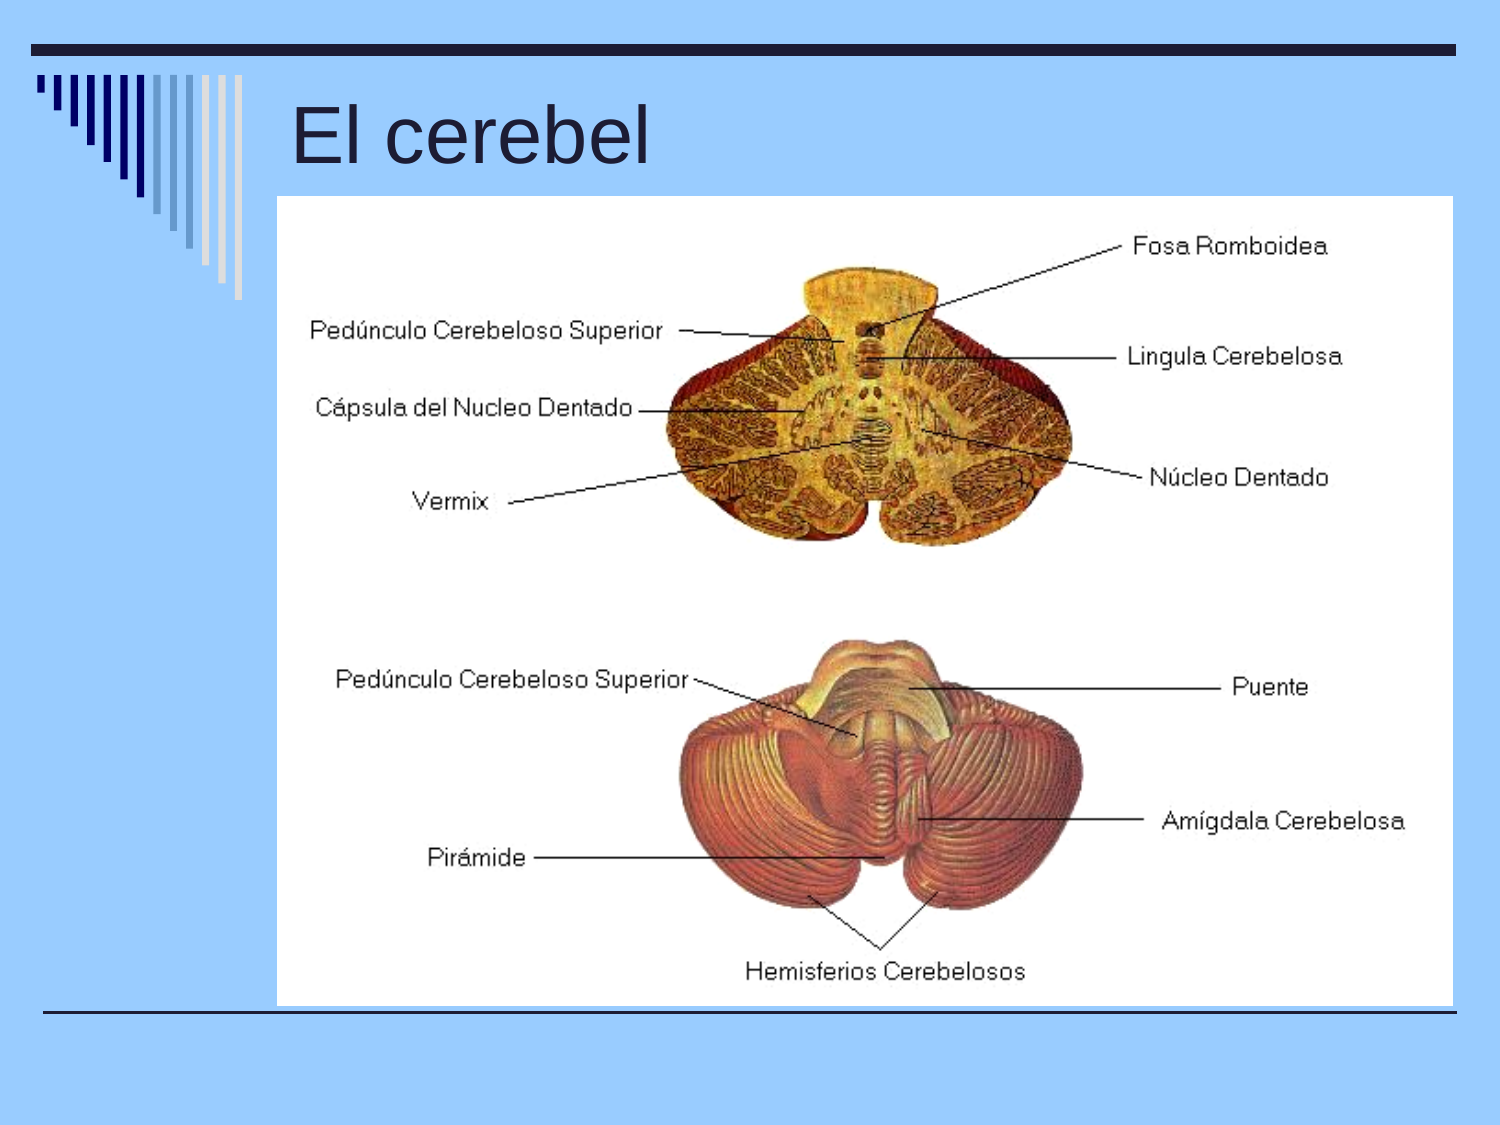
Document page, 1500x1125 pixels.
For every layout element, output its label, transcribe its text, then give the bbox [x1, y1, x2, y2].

text_box [277, 196, 1453, 1007]
title El cerebel [274, 75, 1425, 288]
